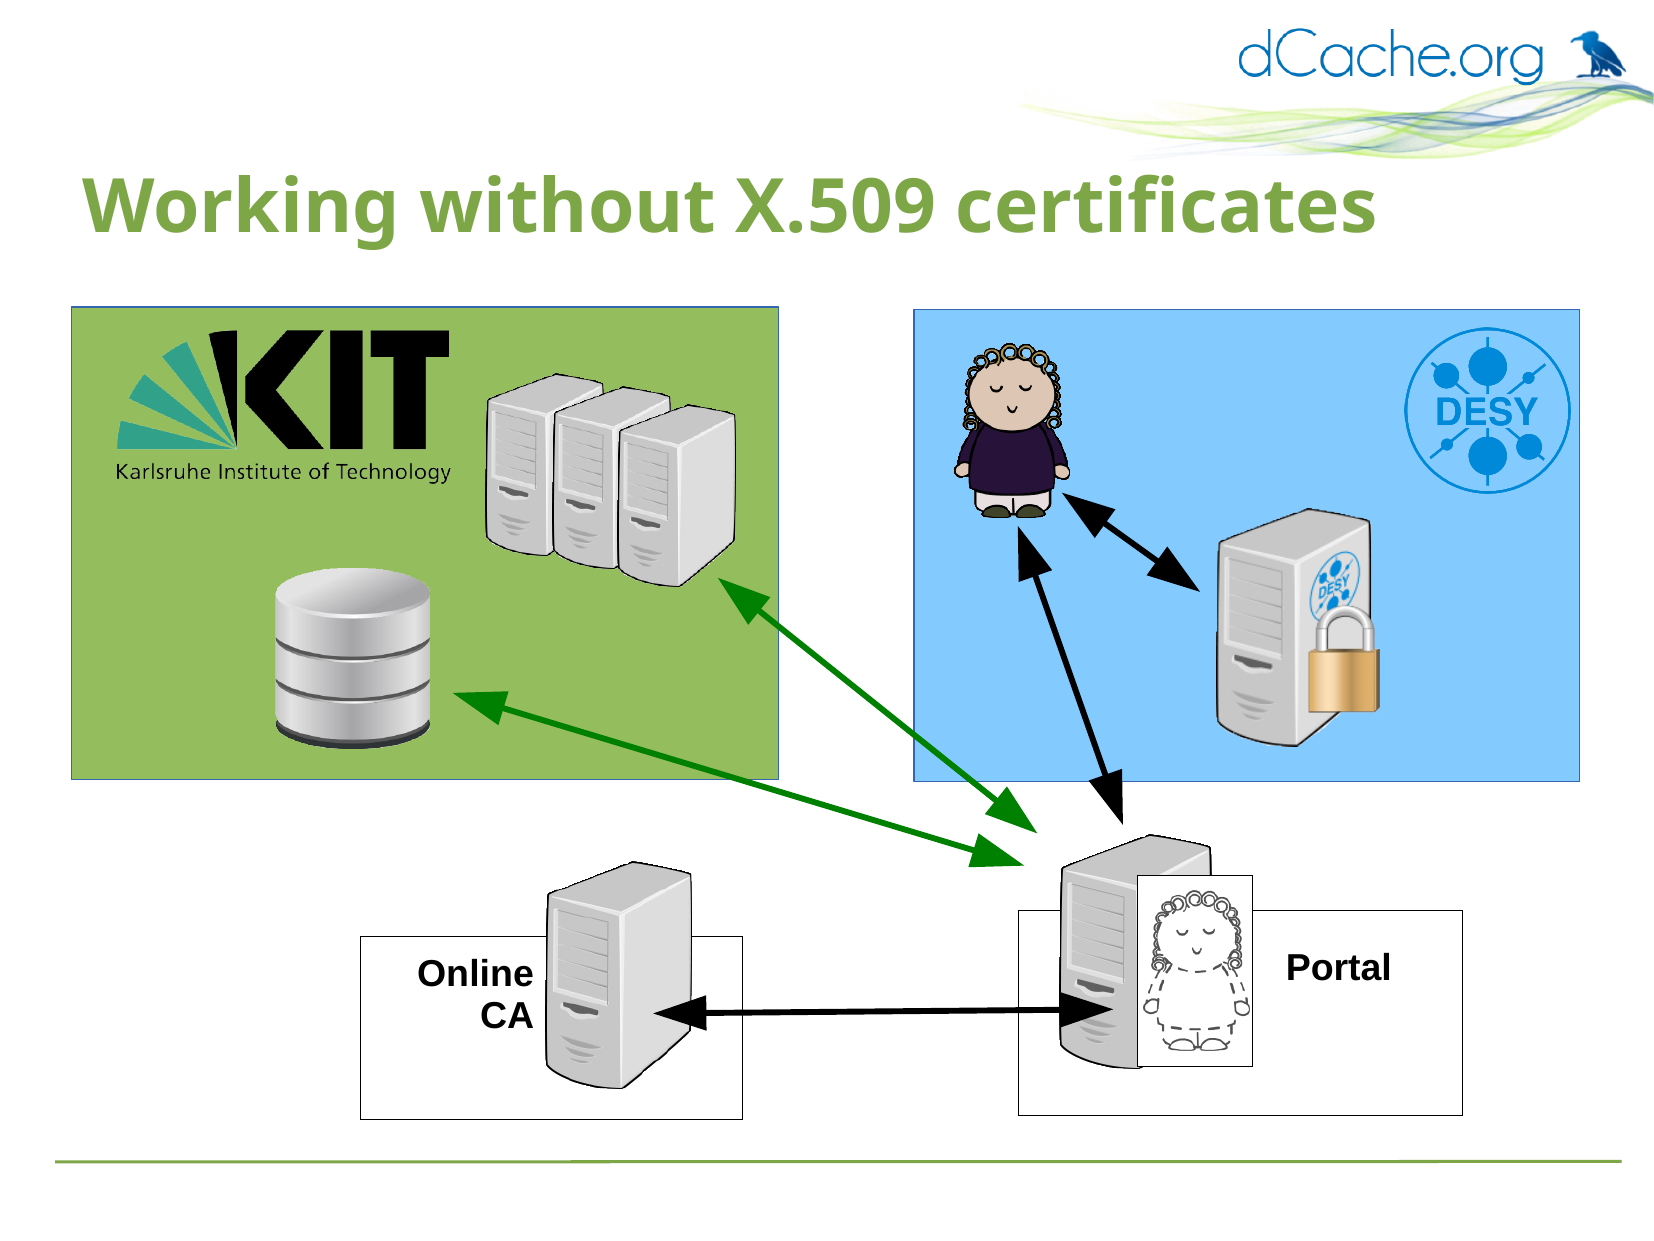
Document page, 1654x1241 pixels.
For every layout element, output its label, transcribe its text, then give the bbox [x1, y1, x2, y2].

text_box Portal [1271, 938, 1447, 1013]
picture [1059, 834, 1212, 1069]
text_box [71, 307, 779, 780]
text_box [360, 936, 743, 1120]
picture [545, 861, 692, 1089]
picture [1143, 890, 1250, 1051]
picture [485, 373, 736, 587]
picture [265, 567, 440, 759]
picture [113, 321, 454, 492]
text_box [913, 309, 1580, 782]
picture [956, 16, 1654, 169]
text_box Online CA [402, 944, 625, 1095]
picture [1216, 508, 1380, 747]
picture [1404, 327, 1571, 495]
title Working without X.509 certificates [82, 156, 1605, 251]
text_box [1018, 910, 1059, 1007]
picture [953, 342, 1070, 518]
text_box [913, 739, 967, 782]
text_box [692, 936, 743, 1009]
text_box [1018, 875, 1463, 1116]
